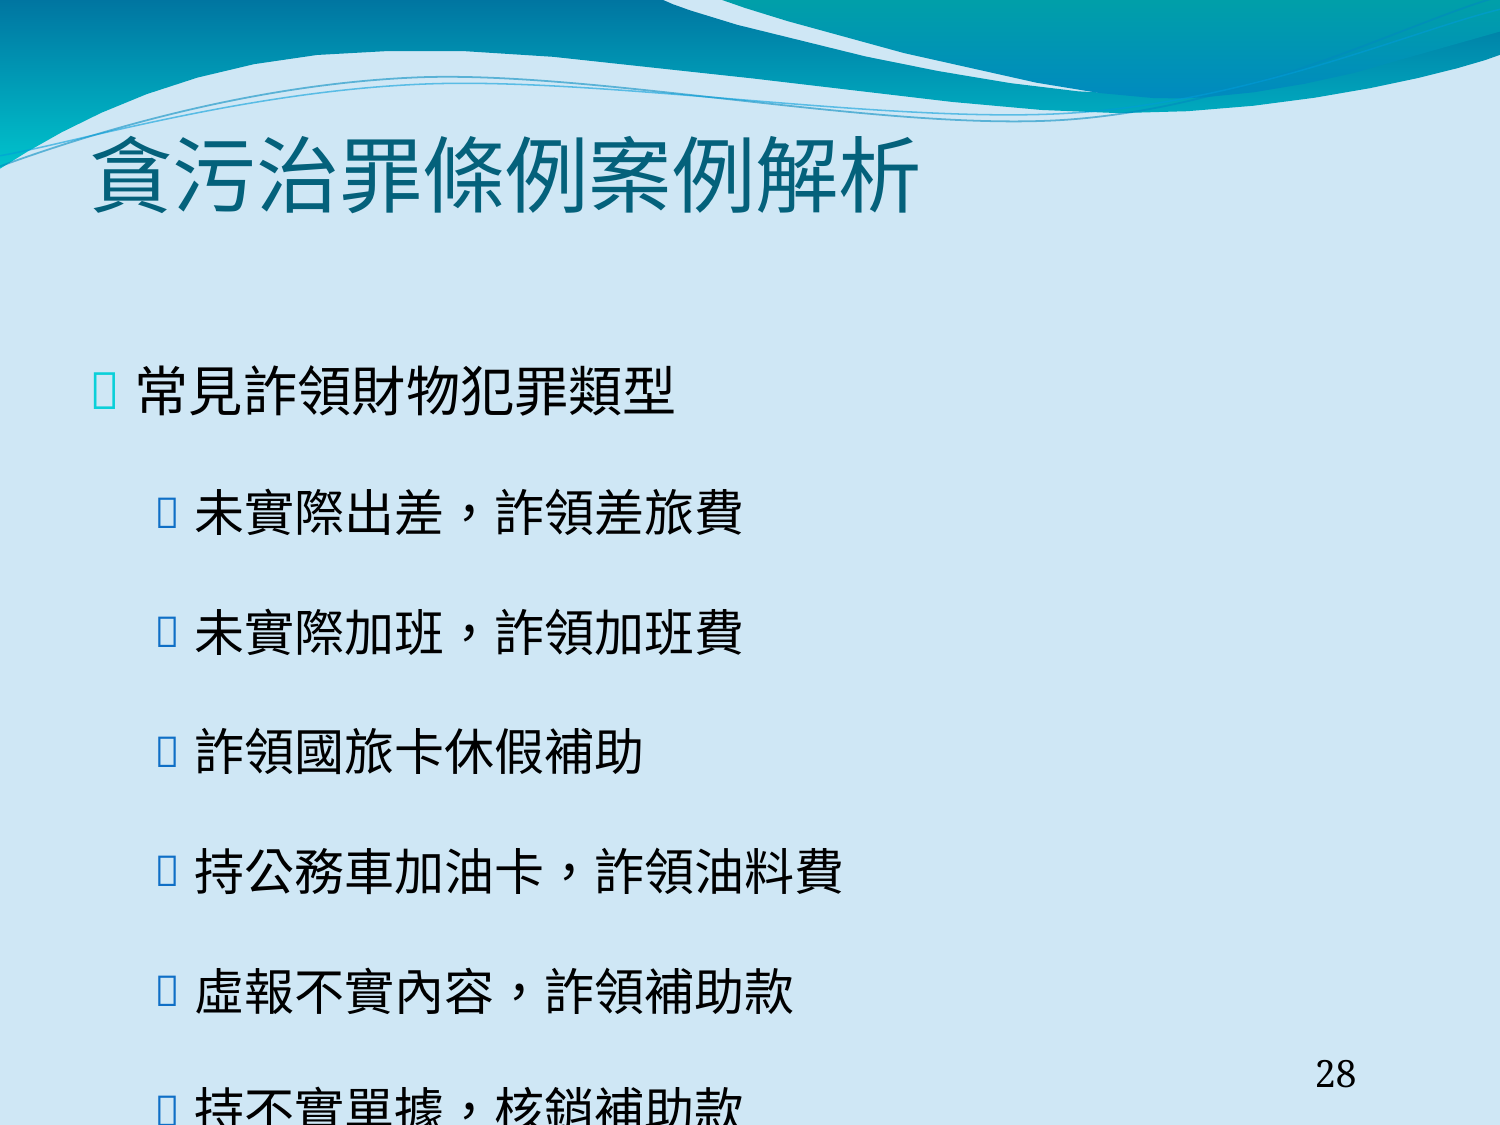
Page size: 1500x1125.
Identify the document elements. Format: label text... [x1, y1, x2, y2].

title 貪污治罪條例案例解析 [75, 115, 1425, 303]
list 常見詐領財物犯罪類型 未實際出差，詐領差旅費 未實際加班，詐領加班費 詐領國旅卡休假補助 持公務車加油卡，詐領油料費 虛報不實內容，詐領補助款 持不實單據，核銷補助款 [75, 317, 1425, 1038]
slide_number <編號> [1299, 1042, 1425, 1103]
